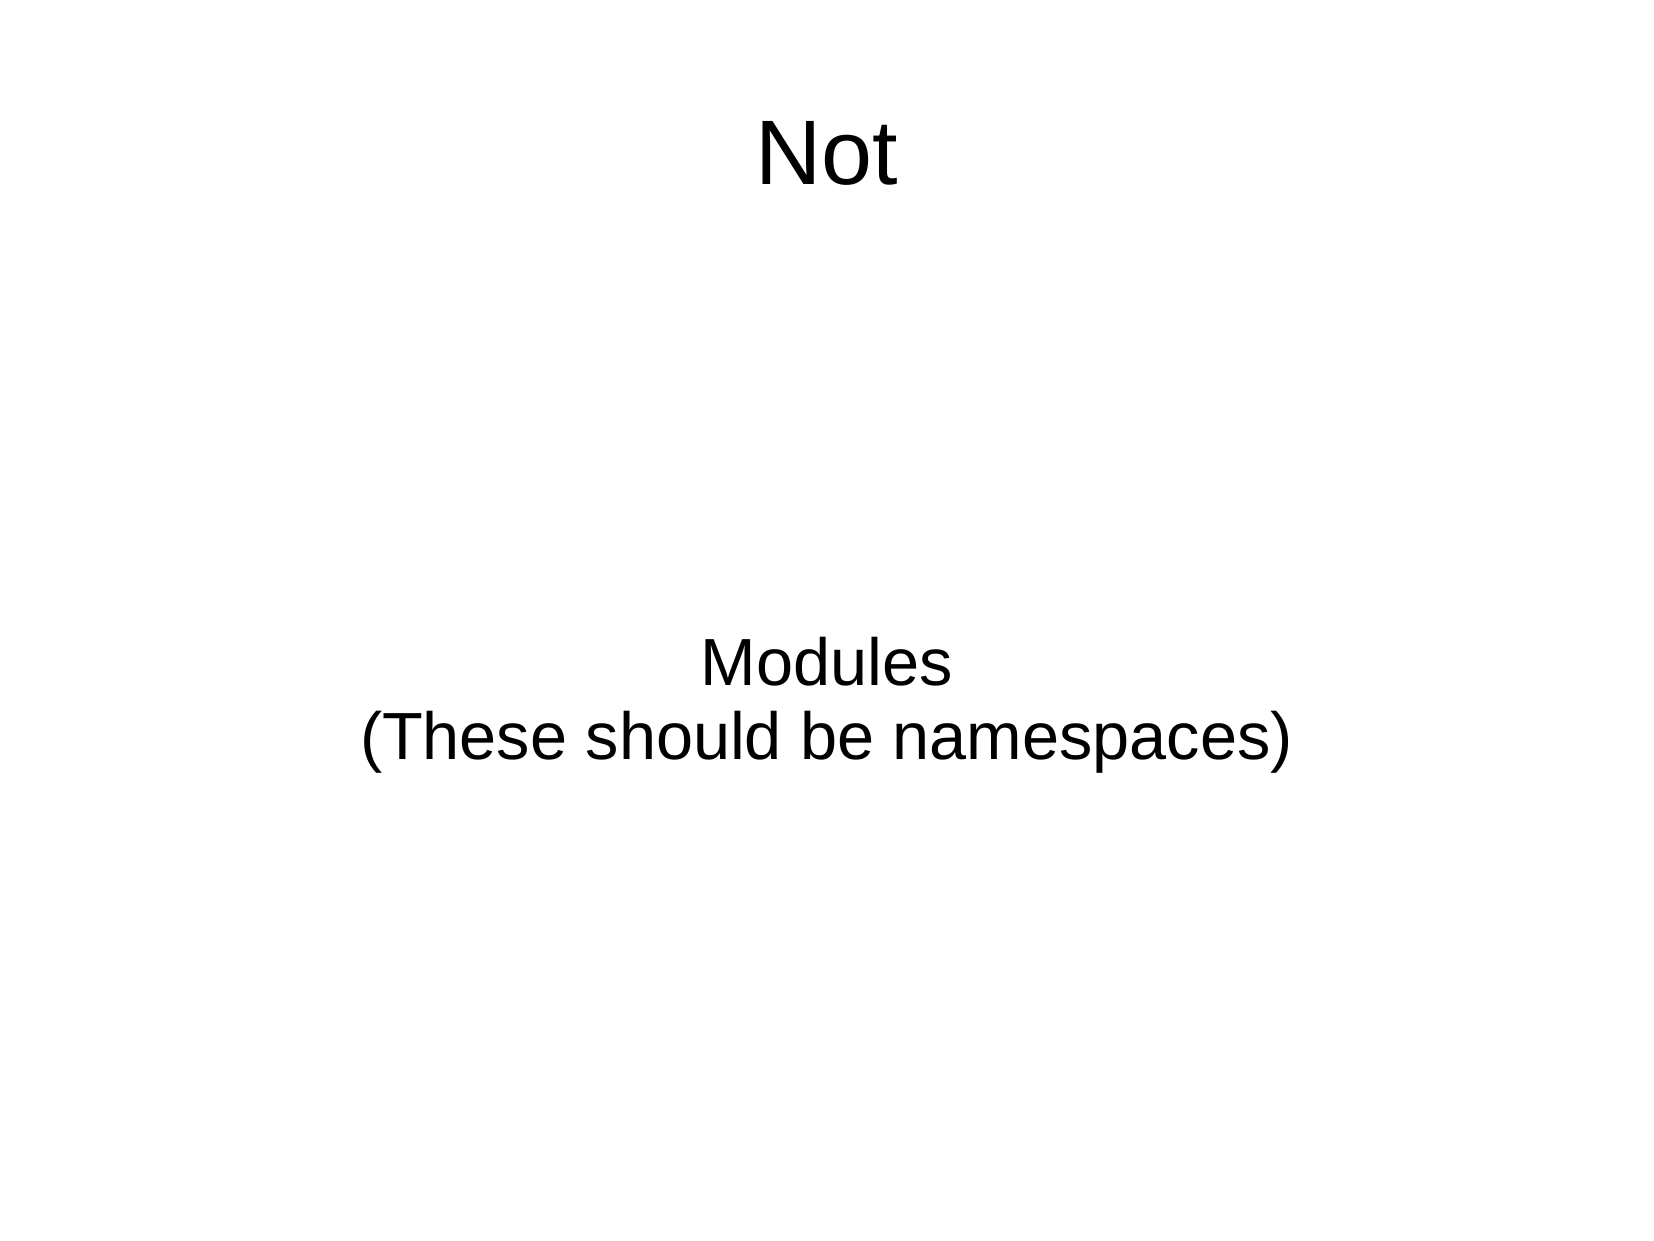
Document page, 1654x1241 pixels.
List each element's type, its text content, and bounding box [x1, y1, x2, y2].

title Not [82, 56, 1571, 250]
subtitle Modules (These should be namespaces) [82, 290, 1571, 1109]
